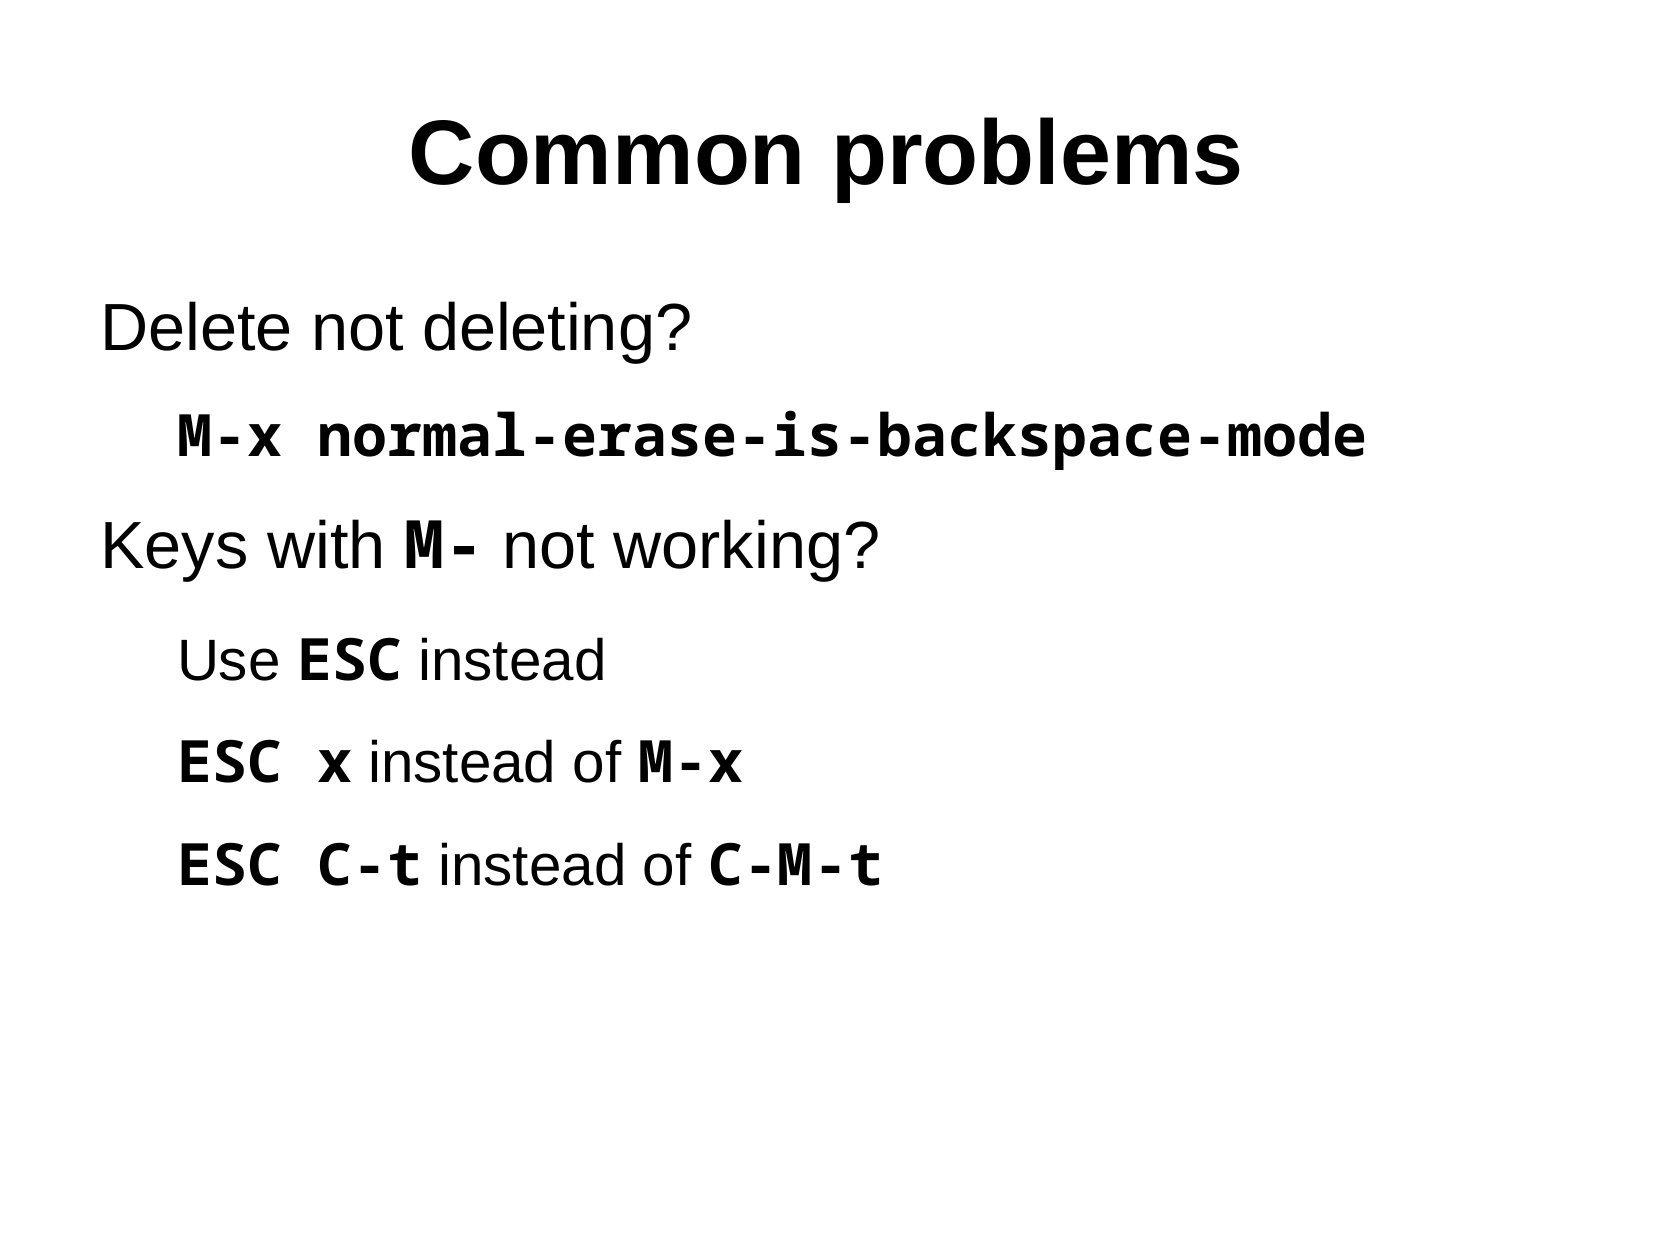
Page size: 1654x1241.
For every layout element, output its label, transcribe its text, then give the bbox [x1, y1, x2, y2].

title Common problems [82, 56, 1571, 250]
list Delete not deleting? M-x normal-erase-is-backspace-mode Keys with M- not working? Use ESC instead ESC x instead of M-x ESC C-t instead of C-M-t [82, 290, 1571, 1094]
